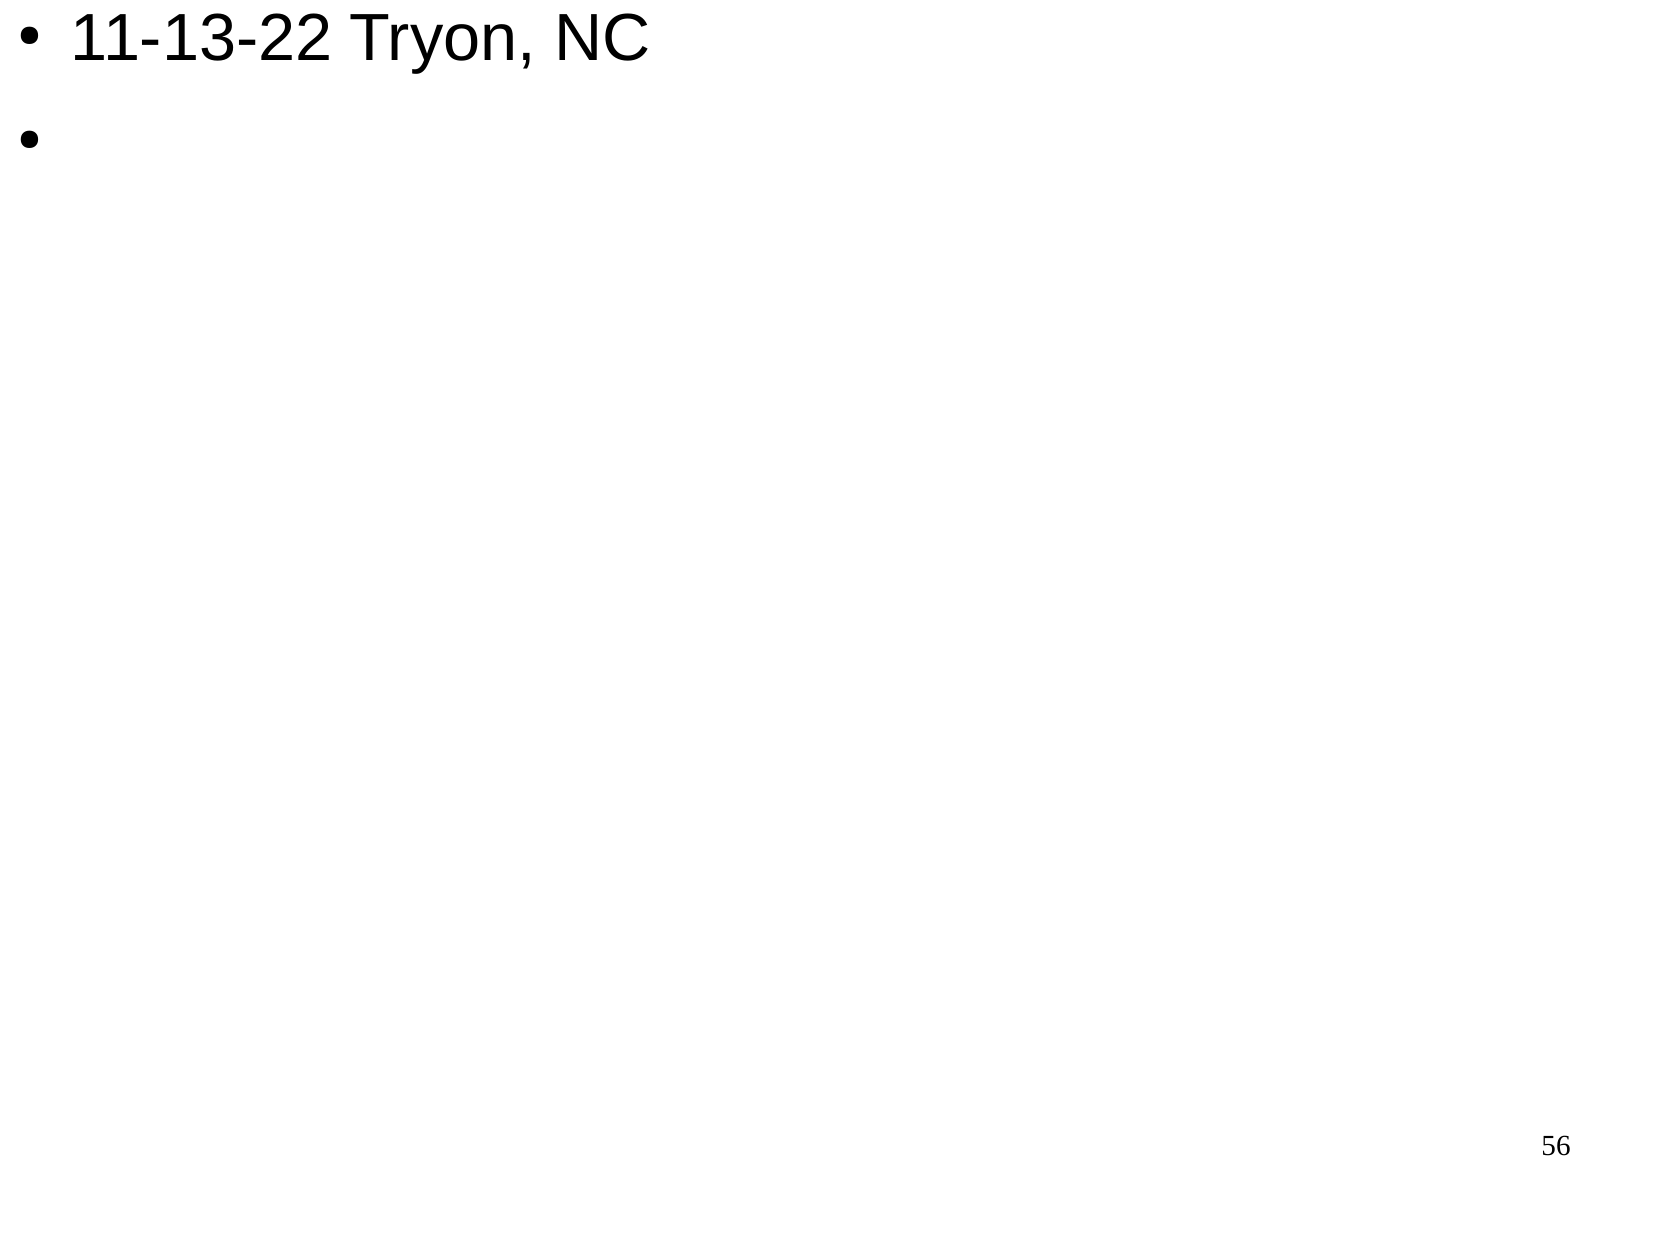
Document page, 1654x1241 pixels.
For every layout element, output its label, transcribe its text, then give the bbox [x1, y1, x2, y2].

list 11-13-22 Tryon, NC [0, 0, 1651, 1238]
